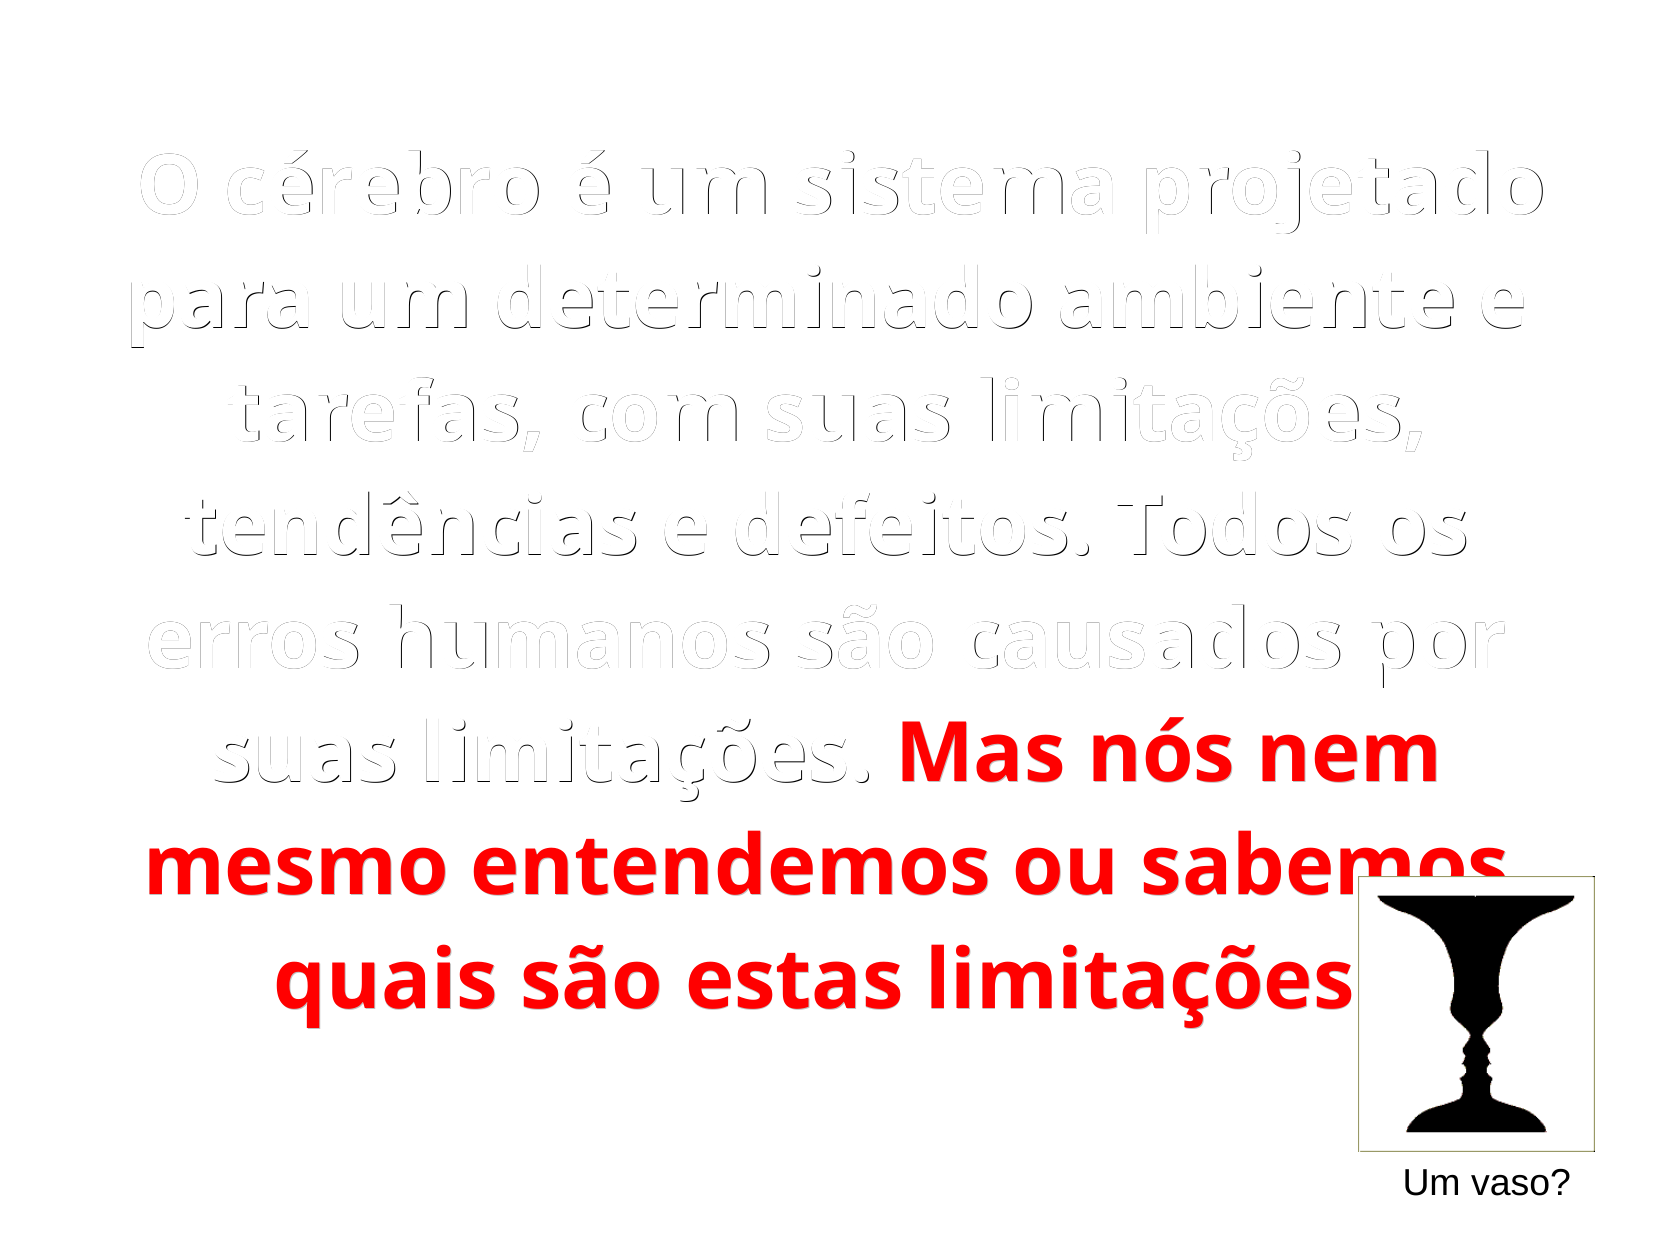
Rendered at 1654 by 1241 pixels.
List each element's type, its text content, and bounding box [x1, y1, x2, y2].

subtitle O cérebro é um sistema projetado para um determinado ambiente e tarefas, com suas limitações, tendências e defeitos. Todos os erros humanos são causados por suas limitações. Mas nós nem mesmo entendemos ou sabemos quais são estas limitações. [82, 49, 1571, 1109]
picture [1358, 876, 1595, 1152]
text_box Um vaso? [1387, 1153, 1586, 1211]
